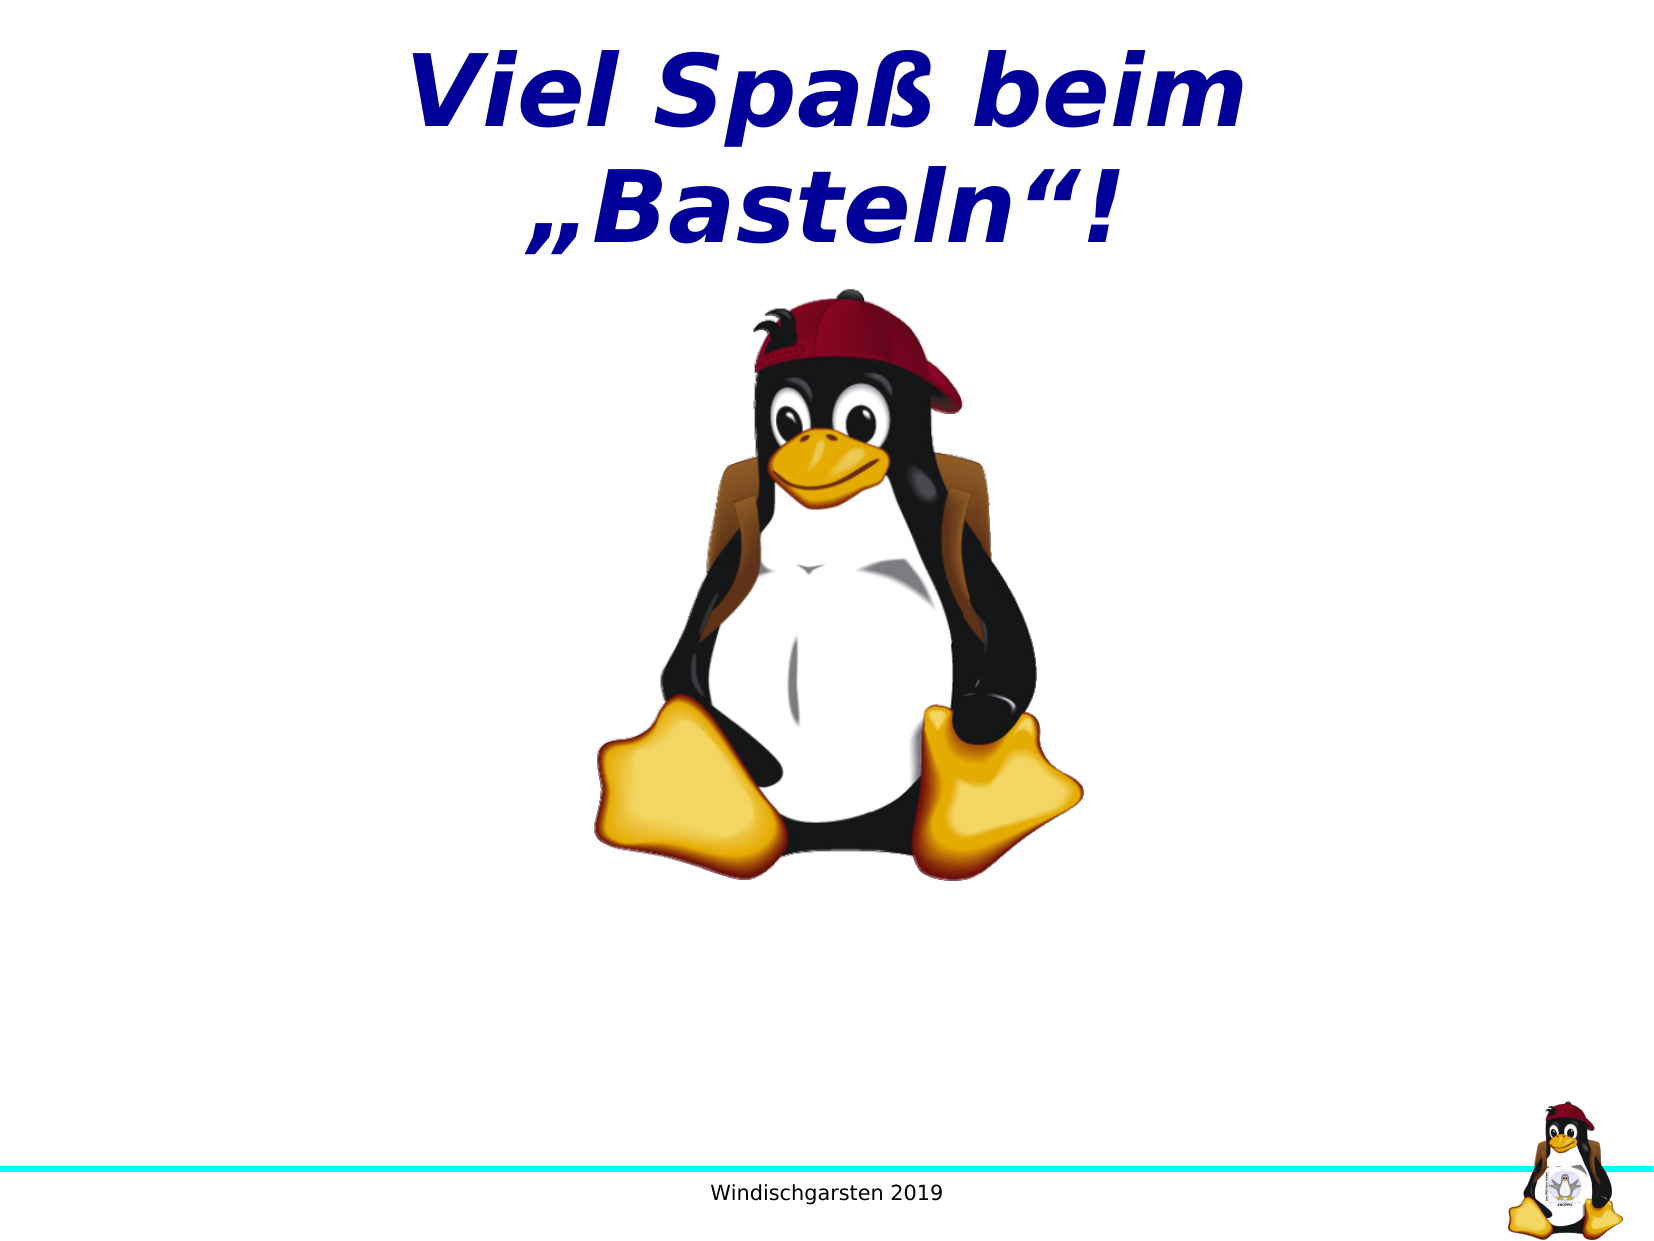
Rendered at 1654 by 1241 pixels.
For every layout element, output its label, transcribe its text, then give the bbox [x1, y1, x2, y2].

picture [1505, 1100, 1625, 1241]
picture [582, 283, 1093, 886]
title Viel Spaß beim „Basteln“! [121, 33, 1534, 267]
